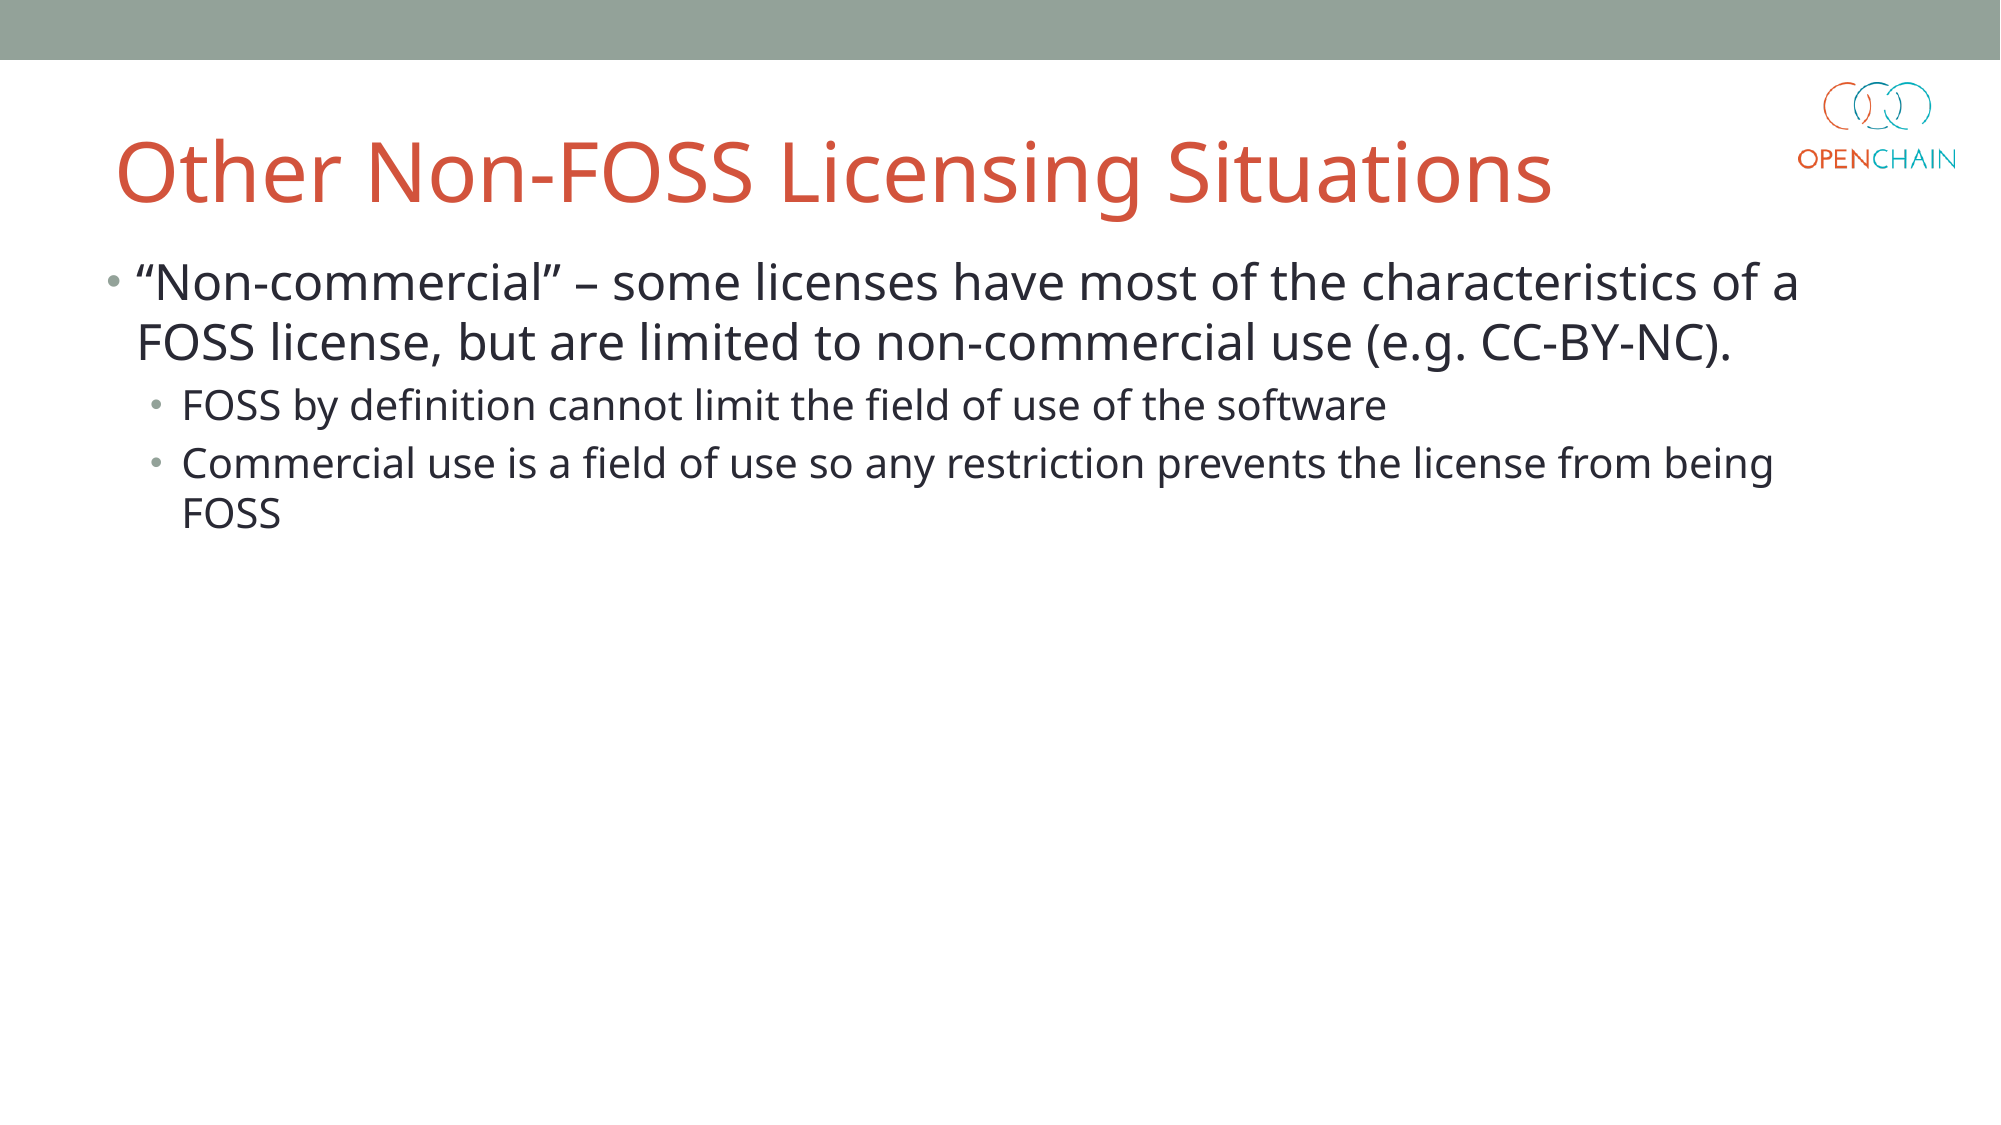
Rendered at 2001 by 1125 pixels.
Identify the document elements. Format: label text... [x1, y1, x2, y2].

list “Non-commercial” – some licenses have most of the characteristics of a FOSS license, but are limited to non-commercial use (e.g. CC-BY-NC). FOSS by definition cannot limit the field of use of the software Commercial use is a field of use so any restriction prevents the license from being FOSS [91, 243, 1863, 1093]
picture [1798, 82, 1955, 169]
title Other Non-FOSS Licensing Situations [99, 87, 1900, 250]
